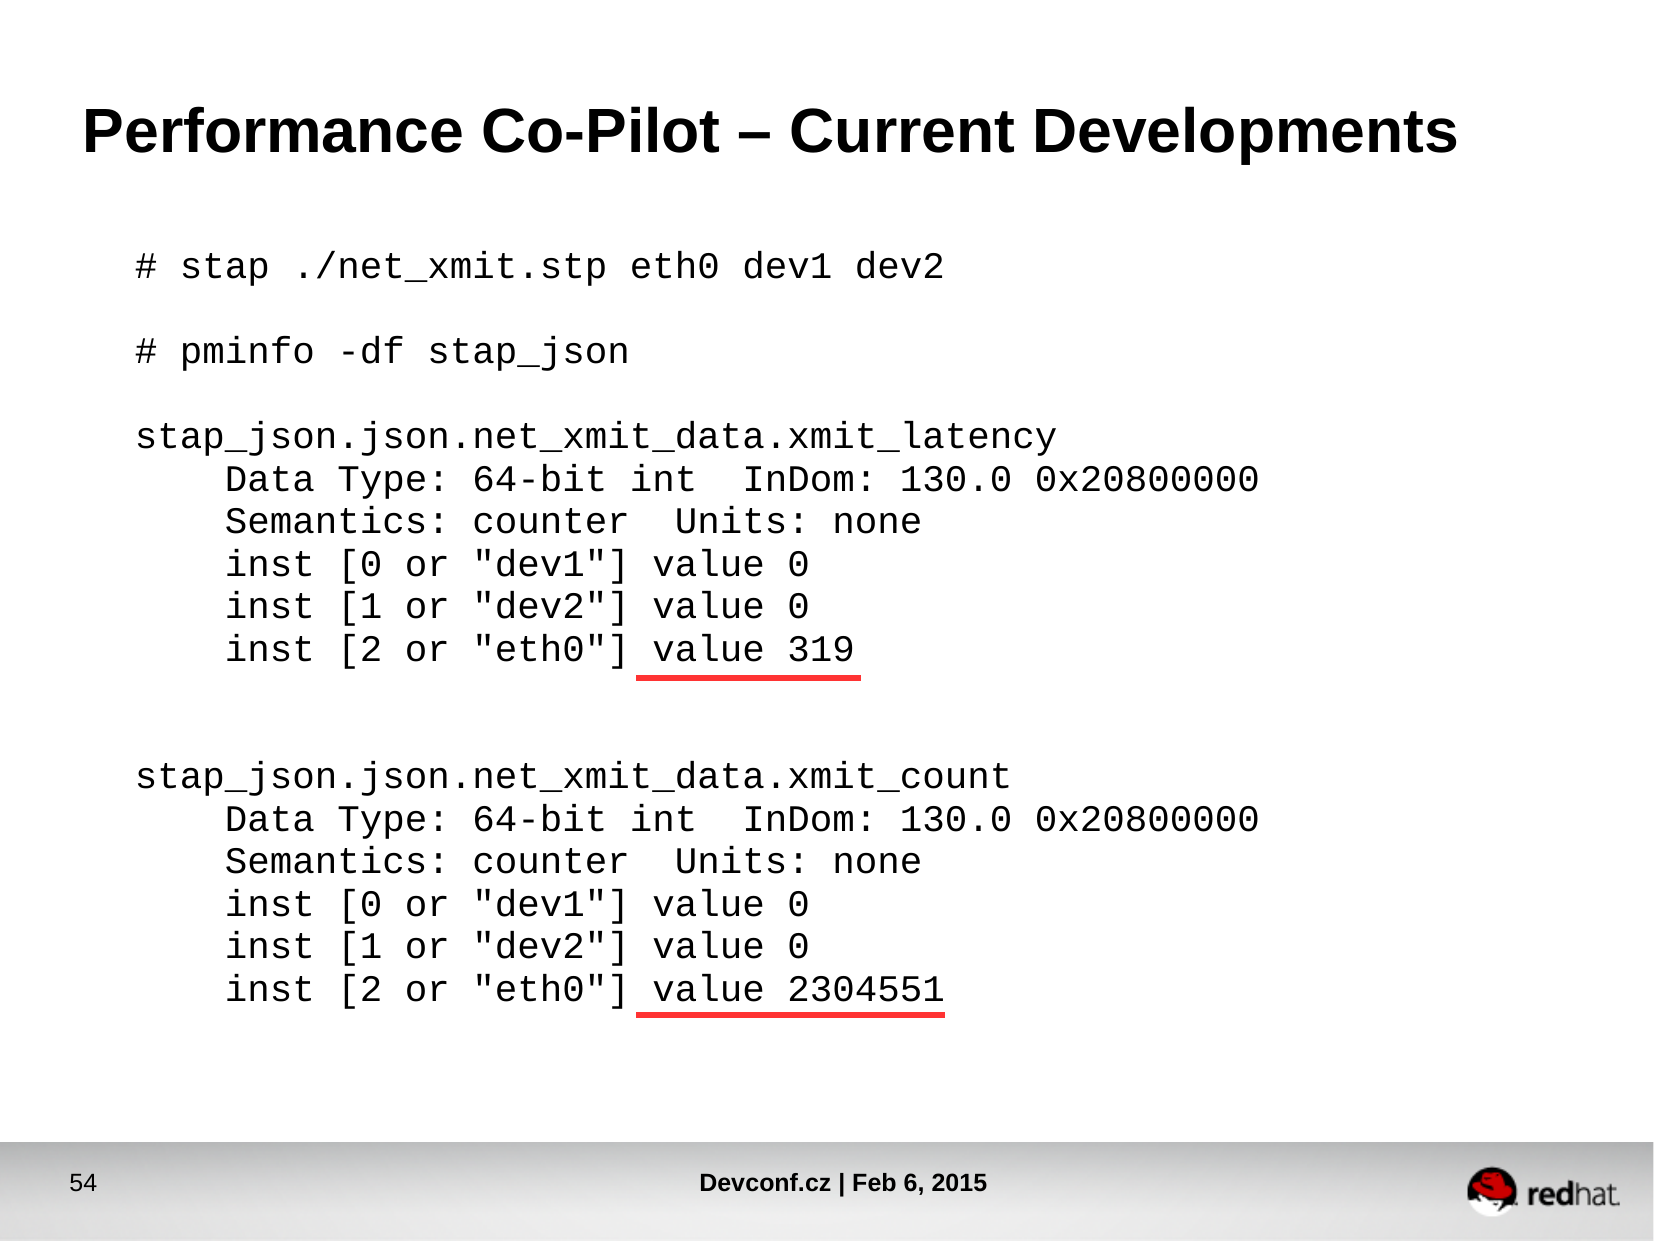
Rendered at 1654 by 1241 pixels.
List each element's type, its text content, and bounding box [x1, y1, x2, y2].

text_box # stap ./net_xmit.stp eth0 dev1 dev2 # pminfo -df stap_json stap_json.json.net_xmit_data.xmit_latency Data Type: 64-bit int InDom: 130.0 0x20800000 Semantics: counter Units: none inst [0 or "dev1"] value 0 inst [1 or "dev2"] value 0 inst [2 or "eth0"] value 319 stap_json.json.net_xmit_data.xmit_count Data Type: 64-bit int InDom: 130.0 0x20800000 Semantics: counter Units: none inst [0 or "dev1"] value 0 inst [1 or "dev2"] value 0 inst [2 or "eth0"] value 2304551 [120, 240, 1411, 1063]
picture [0, 1142, 1654, 1241]
title Performance Co-Pilot – Current Developments [82, 37, 1571, 226]
